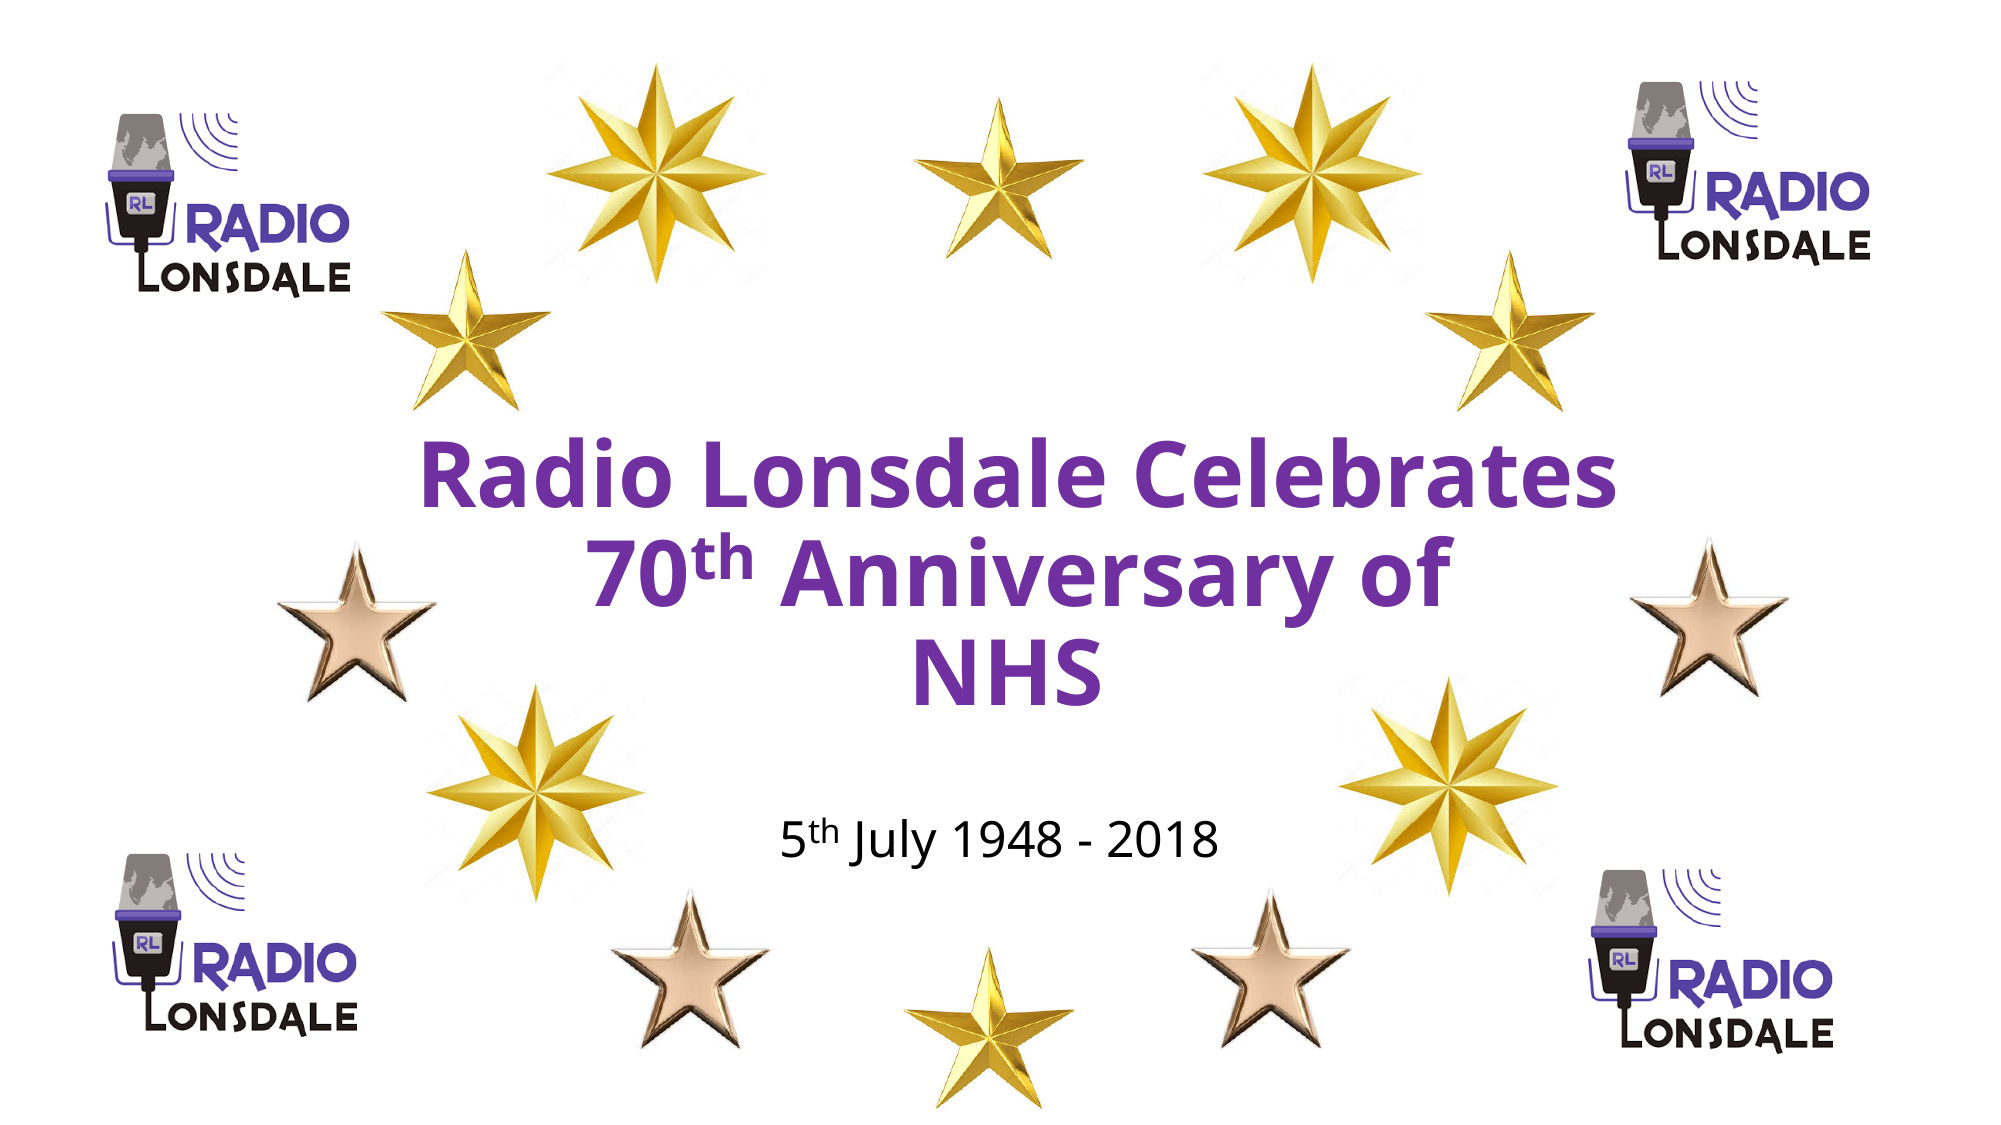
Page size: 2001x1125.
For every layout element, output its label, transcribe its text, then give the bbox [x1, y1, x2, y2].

title Radio Lonsdale Celebrates 70th Anniversary of NHS [268, 340, 1769, 733]
picture [1625, 81, 1870, 266]
picture [269, 537, 777, 1068]
picture [1201, 63, 1598, 419]
picture [112, 853, 357, 1037]
picture [1622, 532, 1796, 717]
picture [900, 939, 1077, 1116]
picture [910, 89, 1087, 266]
subtitle 5th July 1948 - 2018 [729, 807, 1271, 880]
picture [105, 113, 350, 298]
picture [1183, 675, 1559, 1068]
picture [377, 63, 767, 418]
picture [1588, 869, 1833, 1054]
